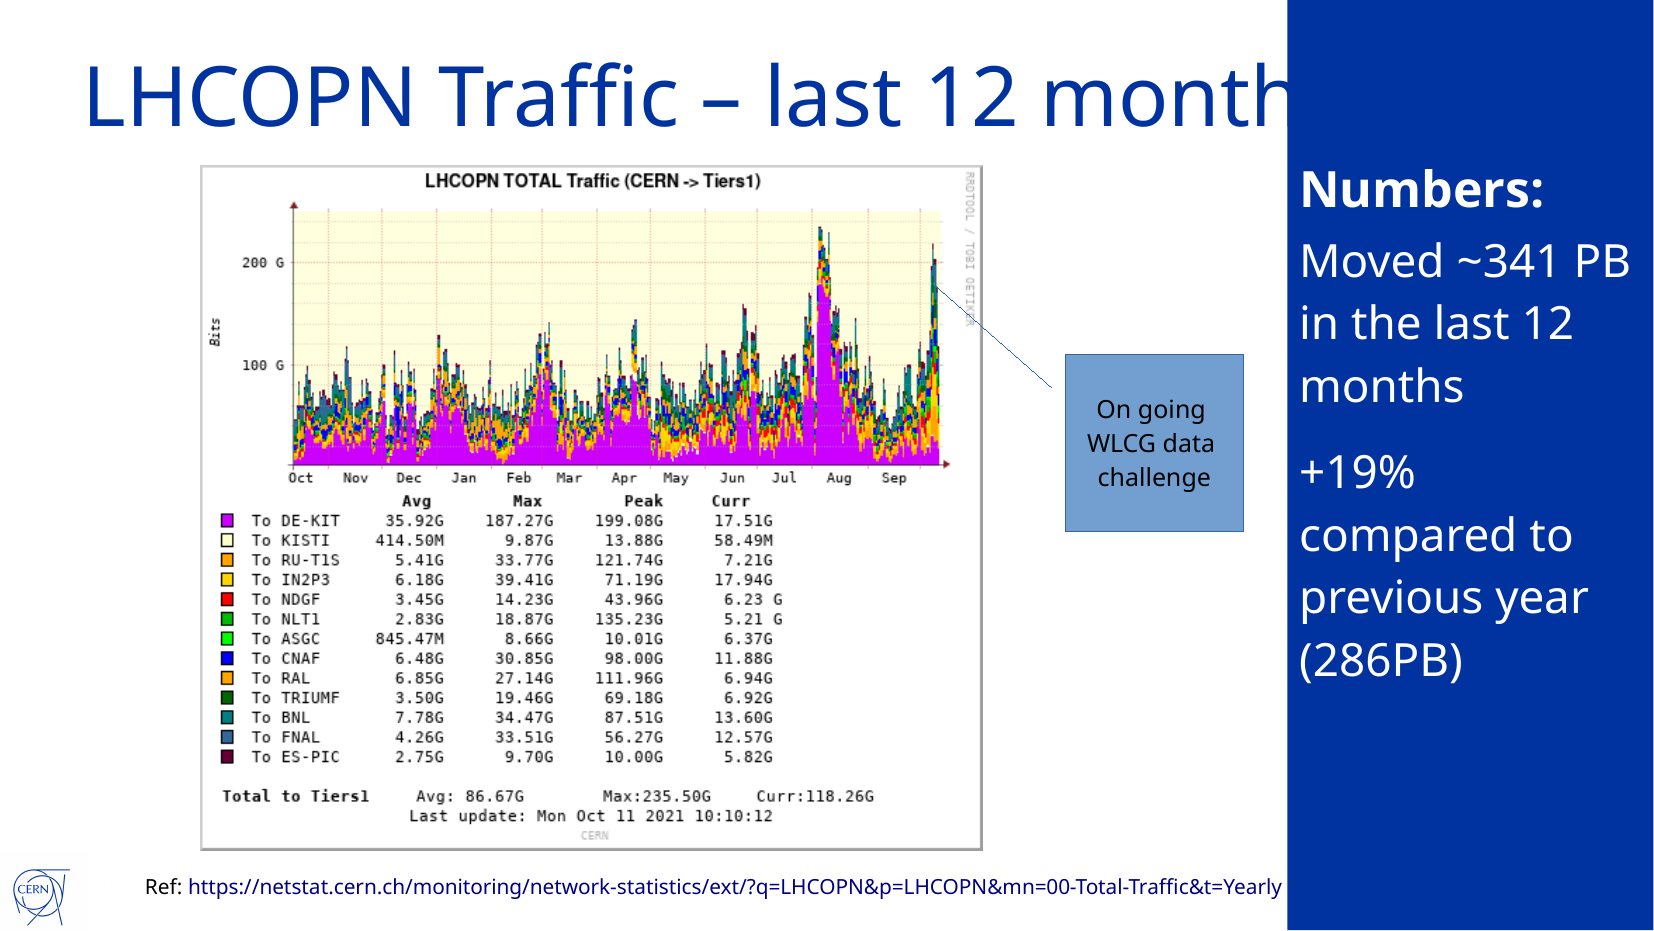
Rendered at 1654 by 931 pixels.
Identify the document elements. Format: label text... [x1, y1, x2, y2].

title LHCOPN Traffic – last 12 months [82, 37, 1287, 193]
list Numbers: Moved ~341 PB in the last 12 months +19% compared to previous year (286PB) [1287, 0, 1654, 931]
text_box Ref: https://netstat.cern.ch/monitoring/network-statistics/ext/?q=LHCOPN&p=LHCOPN&mn=00-Total-Traffic&t=Yearly [130, 865, 1287, 931]
text_box On going WLCG data challenge [1066, 354, 1243, 531]
picture [200, 165, 983, 851]
picture [0, 850, 127, 931]
